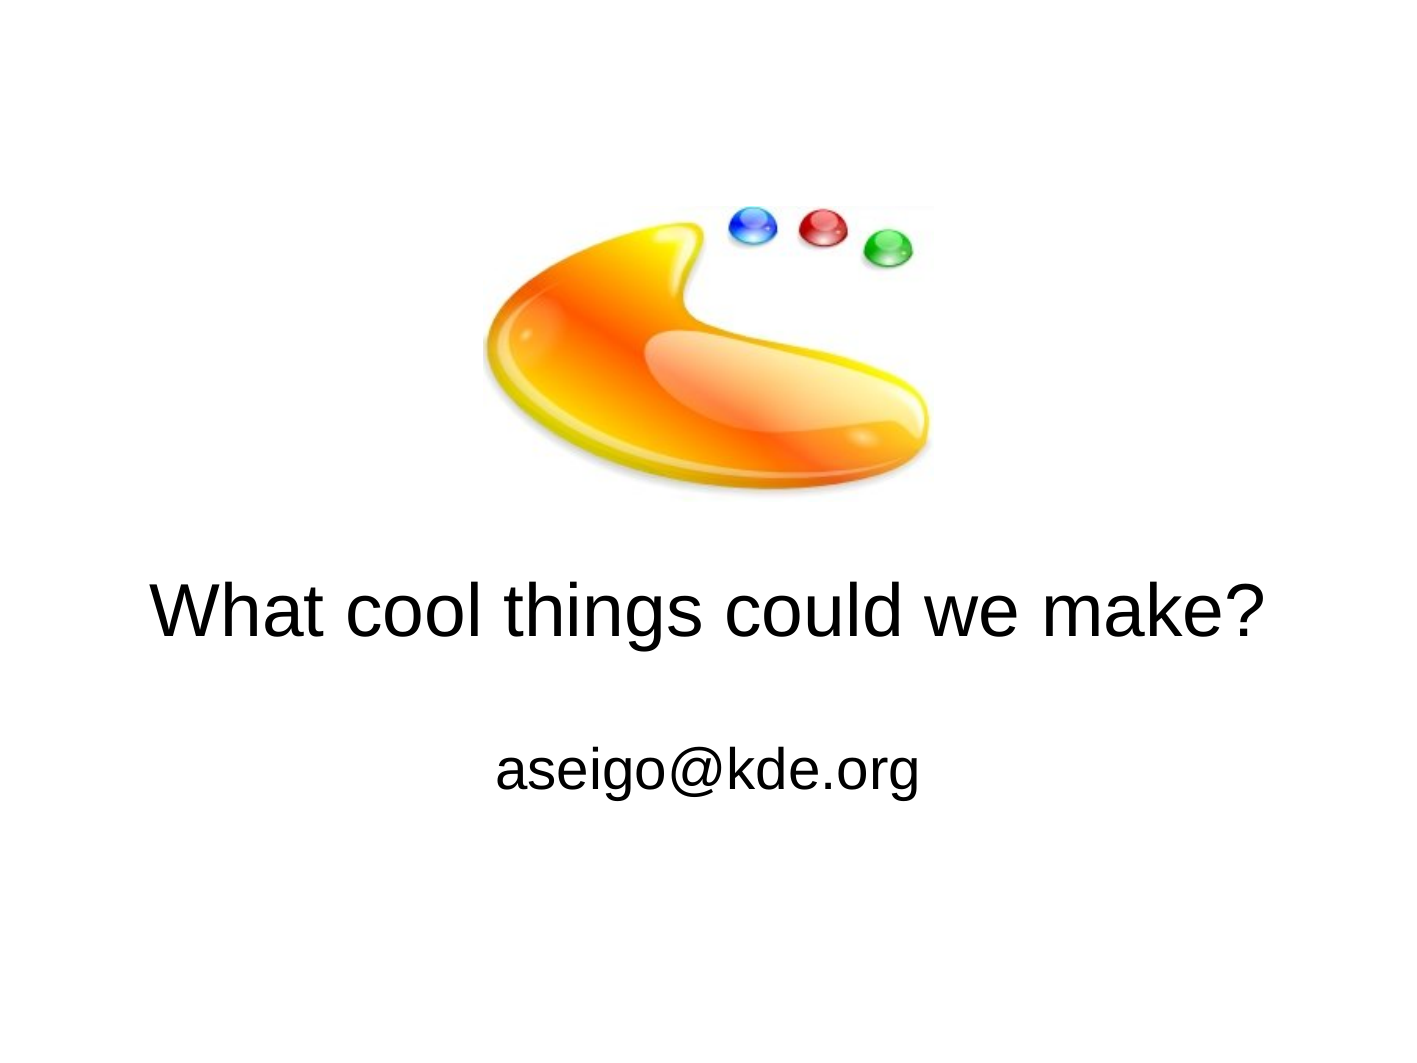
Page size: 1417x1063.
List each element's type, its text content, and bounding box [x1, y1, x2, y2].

picture [483, 206, 934, 503]
text_box What cool things could we make? aseigo@kde.org [0, 561, 1417, 1007]
